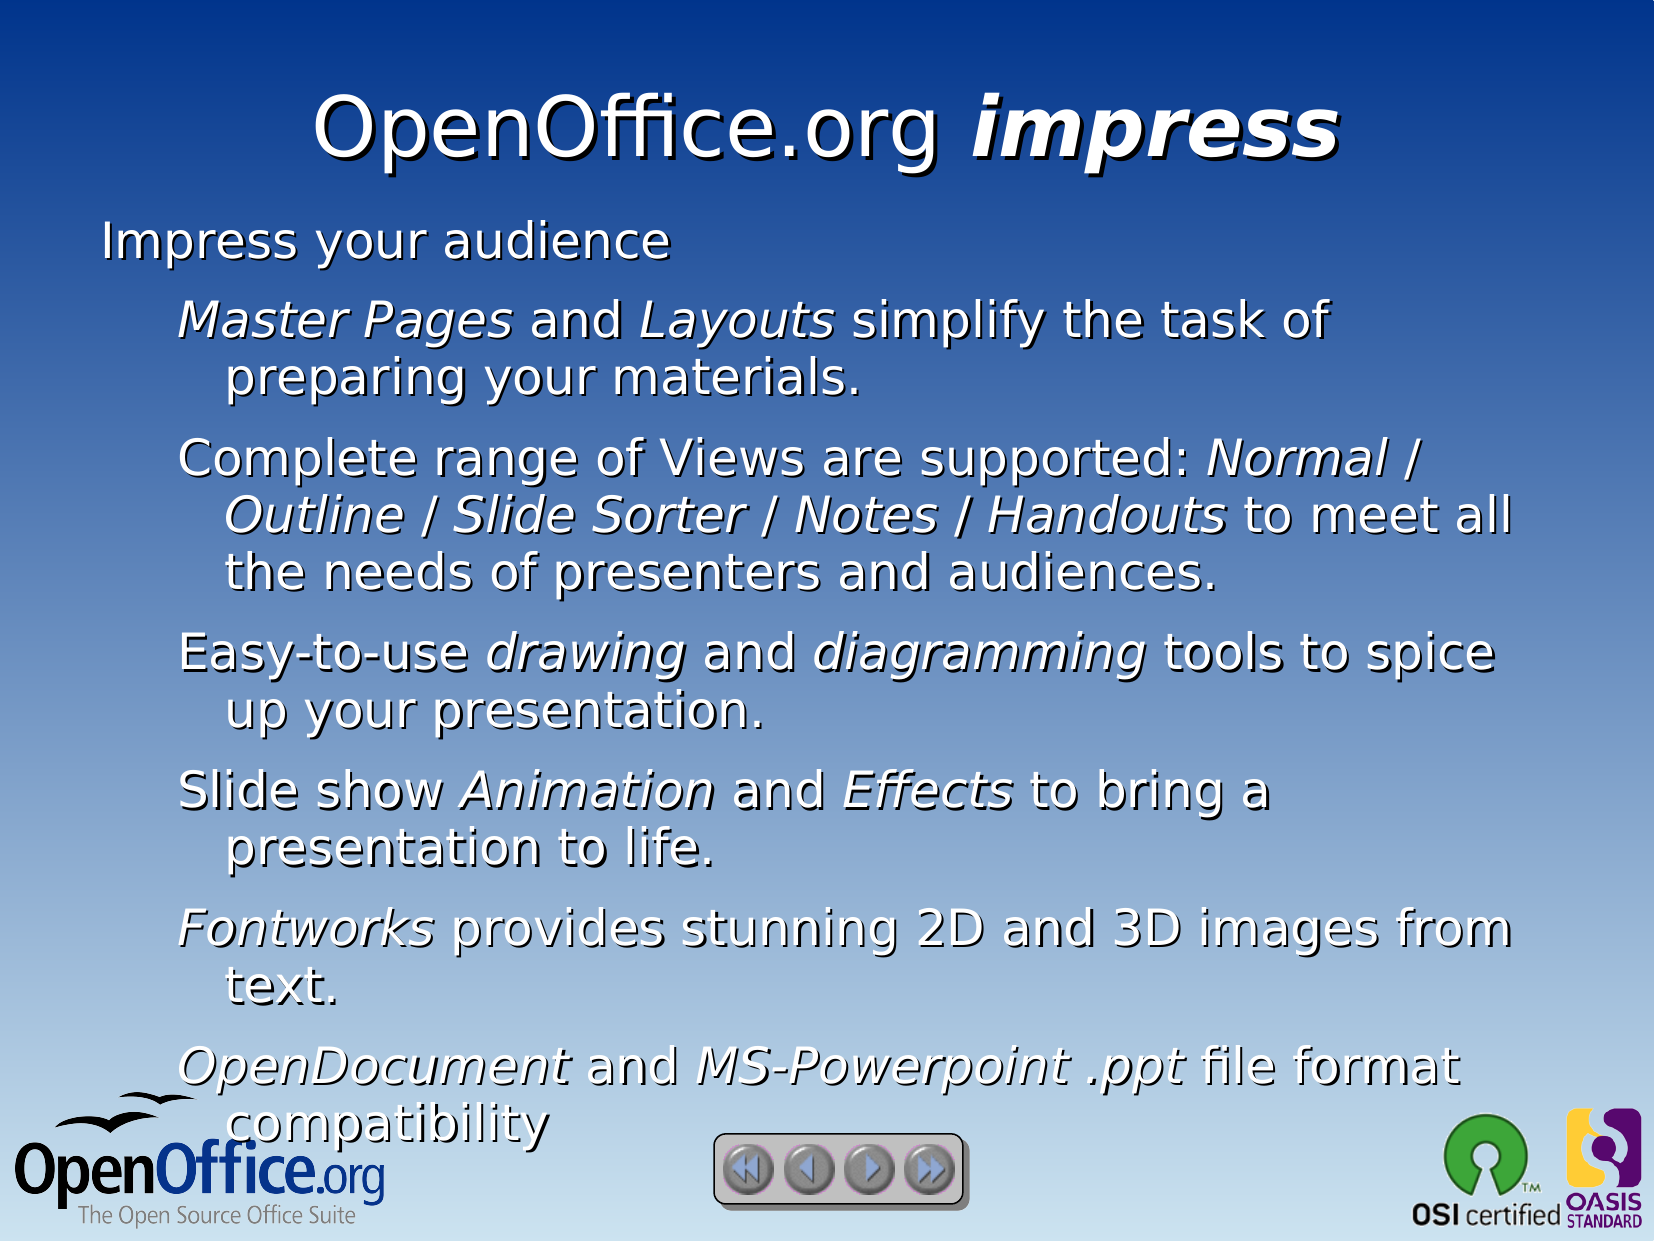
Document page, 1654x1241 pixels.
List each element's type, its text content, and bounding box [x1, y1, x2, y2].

picture [723, 1144, 774, 1195]
picture [15, 1092, 384, 1229]
title OpenOffice.org impress [82, 49, 1571, 208]
picture [844, 1144, 895, 1195]
list Impress your audience Master Pages and Layouts simplify the task of preparing your materials. Complete range of Views are supported: Normal / Outline / Slide Sorter / Notes / Handouts to meet all the needs of presenters and audiences. Easy-to-use drawing and diagramming tools to spice up your presentation. Slide show Animation and Effects to bring a presentation to life. Fontworks provides stunning 2D and 3D images from text. OpenDocument and MS-Powerpoint .ppt file format compatibility [82, 212, 1571, 1169]
text_box [714, 1133, 963, 1204]
picture [904, 1144, 955, 1195]
picture [1405, 1102, 1654, 1238]
picture [784, 1144, 835, 1195]
